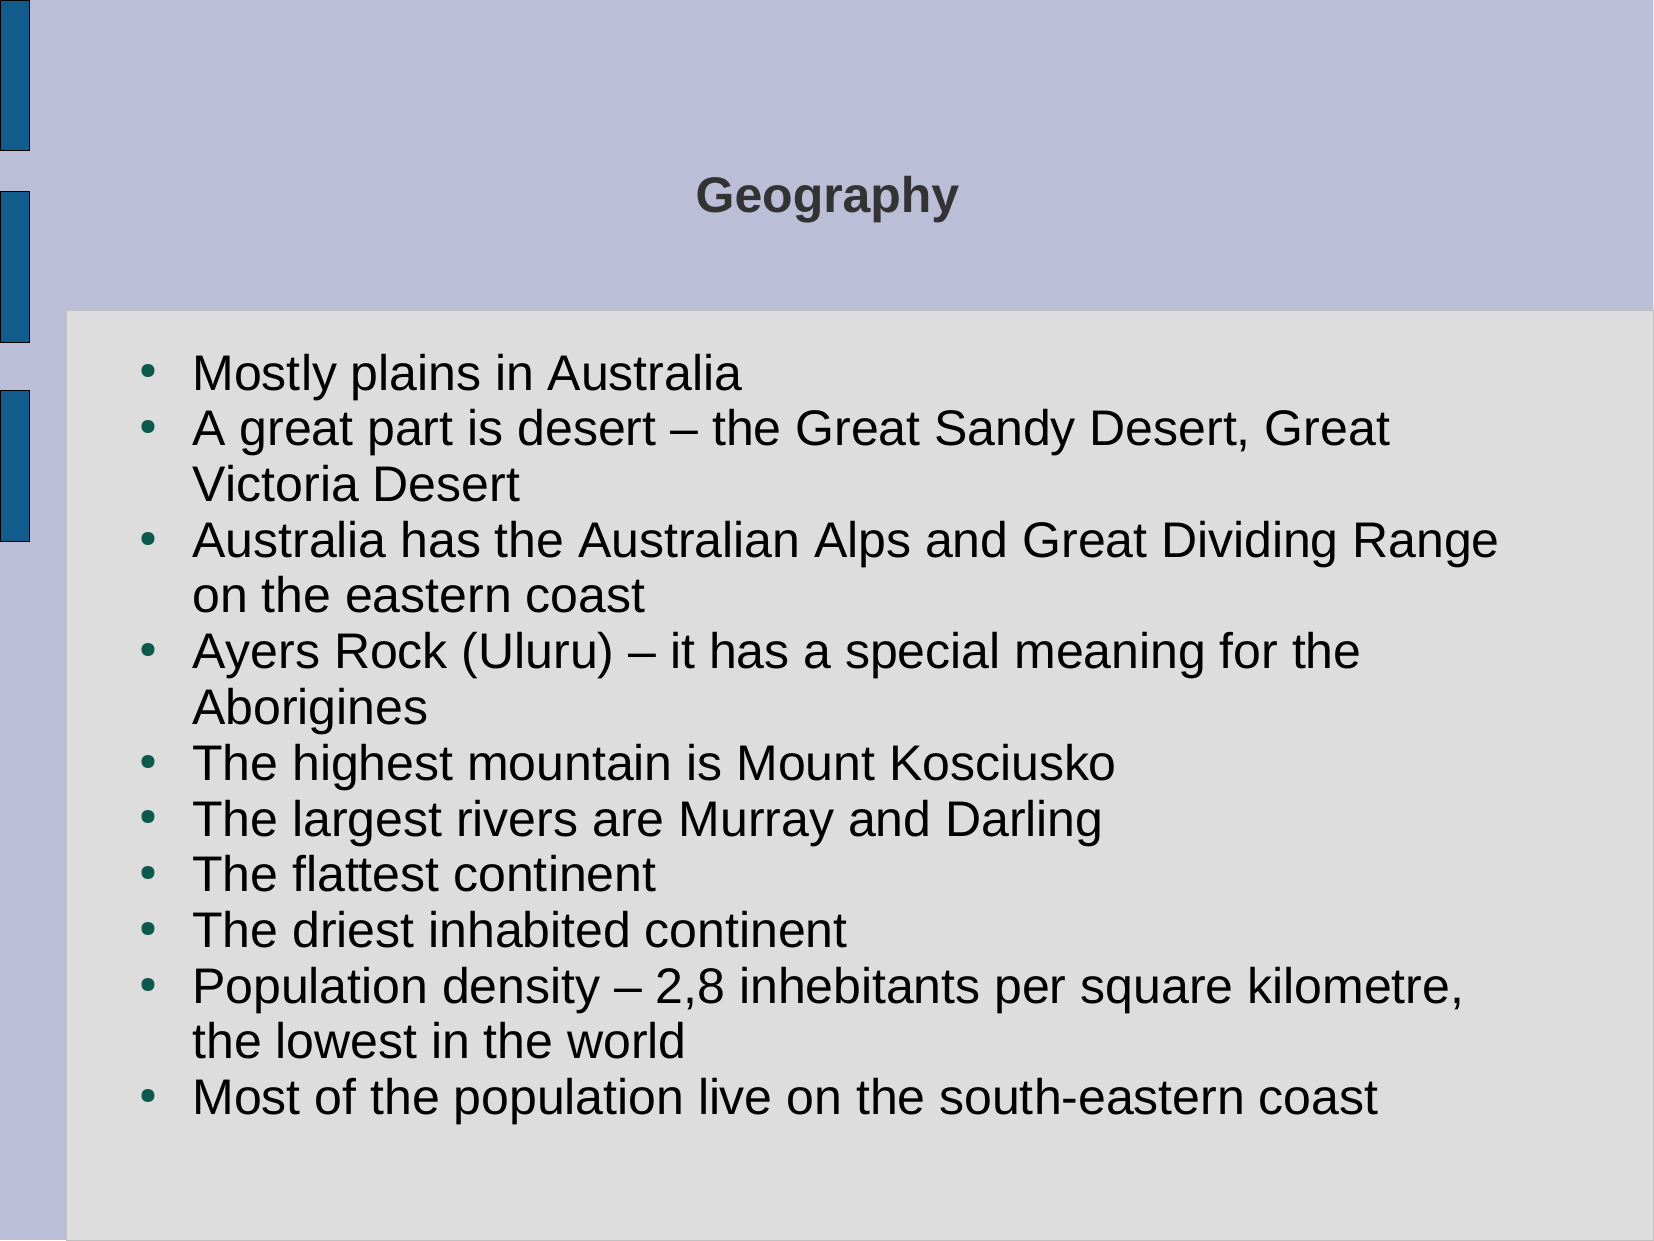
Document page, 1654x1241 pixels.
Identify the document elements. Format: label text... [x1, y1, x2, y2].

title Geography [121, 91, 1534, 299]
list Mostly plains in Australia A great part is desert – the Great Sandy Desert, Great Victoria Desert Australia has the Australian Alps and Great Dividing Range on the eastern coast Ayers Rock (Uluru) – it has a special meaning for the Aborigines The highest mountain is Mount Kosciusko The largest rivers are Murray and Darling The flattest continent The driest inhabited continent Population density – 2,8 inhebitants per square kilometre, the lowest in the world Most of the population live on the south-eastern coast [121, 344, 1534, 1127]
